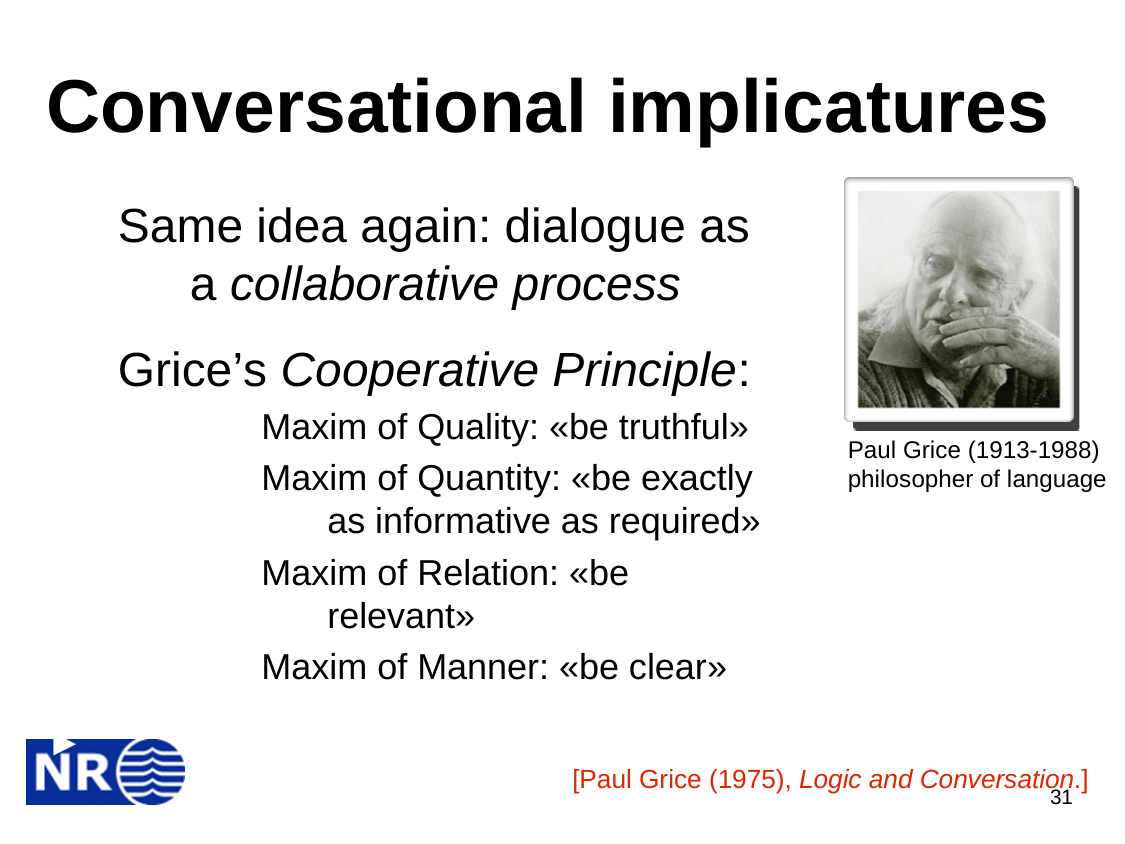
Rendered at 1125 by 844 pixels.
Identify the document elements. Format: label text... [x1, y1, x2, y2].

title Conversational implicatures [30, 32, 1095, 157]
picture [844, 177, 1074, 422]
text_box [Paul Grice (1975), Logic and Conversation.] [567, 757, 1110, 799]
text_box Paul Grice (1913-1988) philosopher of language [843, 429, 1115, 497]
list Same idea again: dialogue as a collaborative process Grice’s Cooperative Principle: Maxim of Quality: «be truthful» Maxim of Quantity: «be exactly as informative as required» Maxim of Relation: «be relevant» Maxim of Manner: «be clear» [30, 187, 799, 694]
text_box [1035, 799, 1095, 812]
